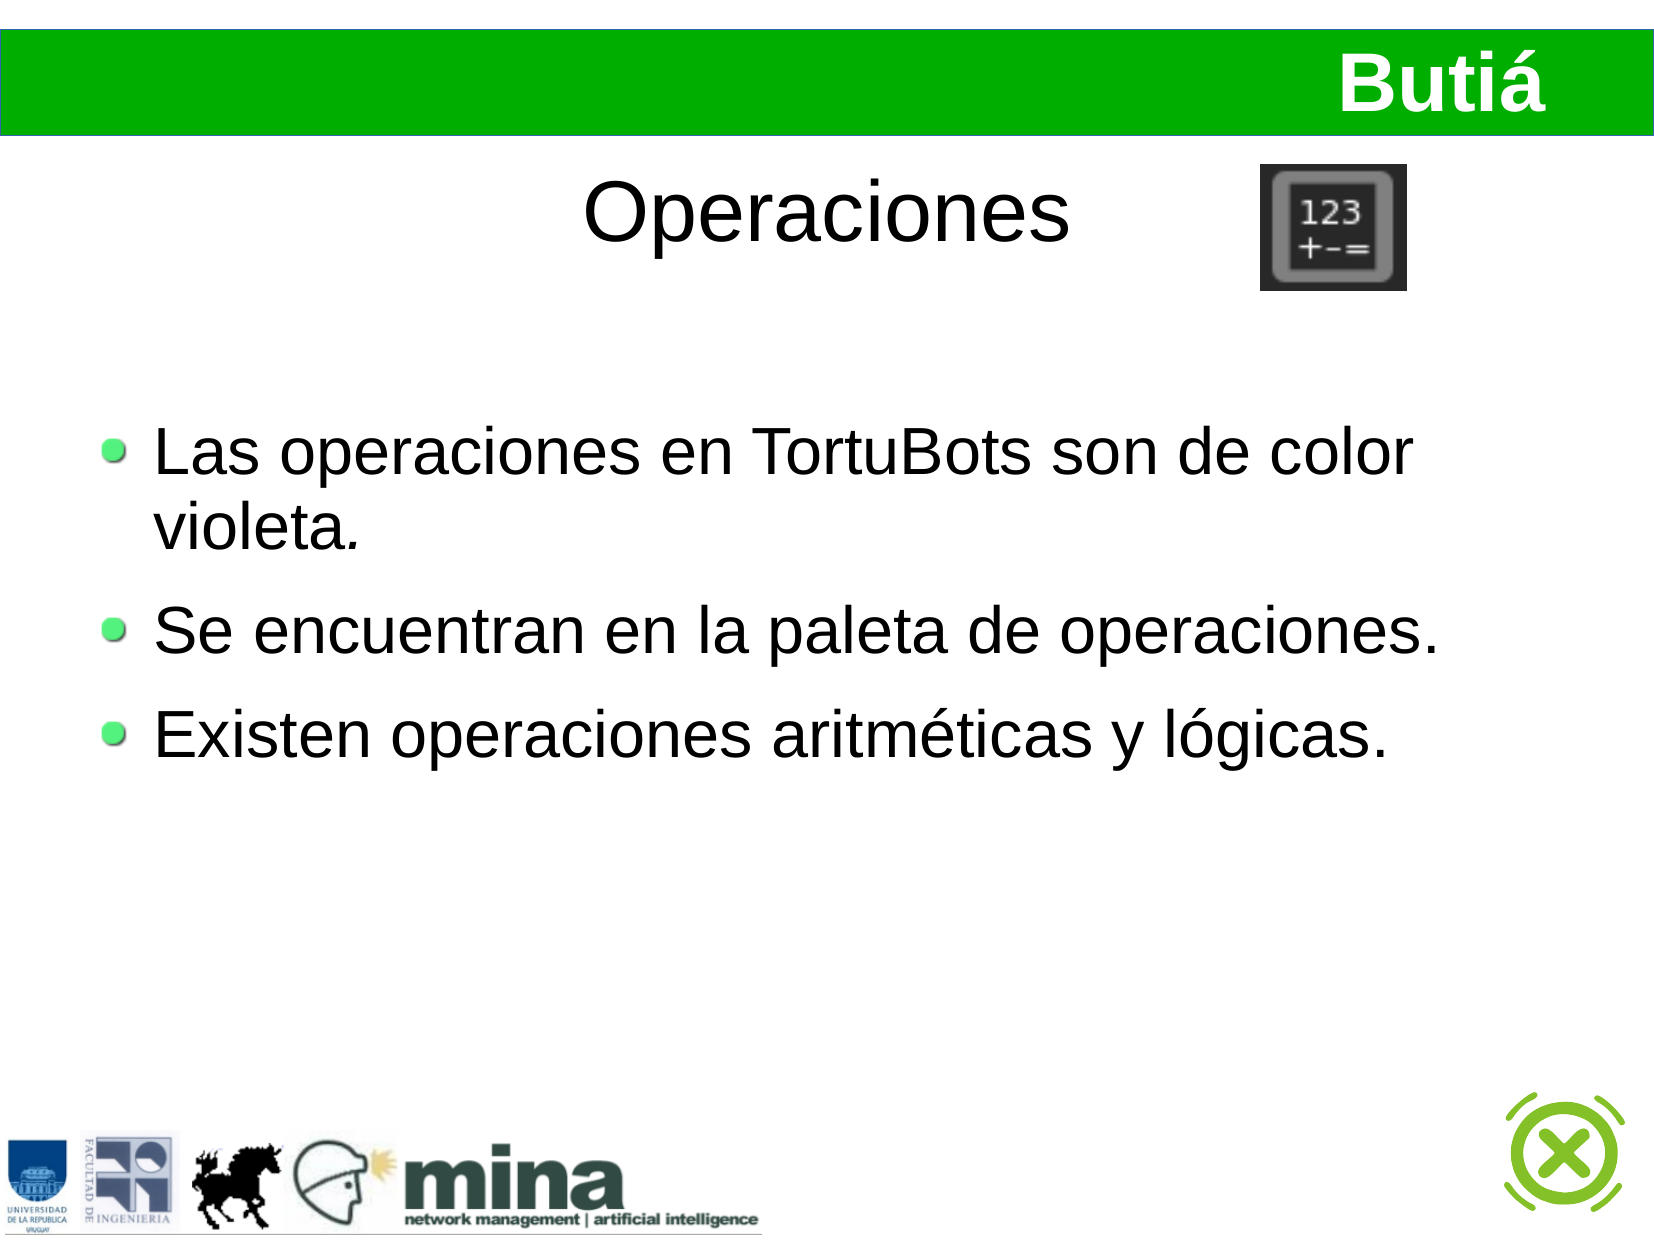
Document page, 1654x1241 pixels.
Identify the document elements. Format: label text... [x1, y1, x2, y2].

list Las operaciones en TortuBots son de color violeta. Se encuentran en la paleta de operaciones. Existen operaciones aritméticas y lógicas. [82, 414, 1571, 1241]
picture [5, 1130, 82, 1235]
picture [1571, 1092, 1625, 1212]
title Operaciones [82, 108, 1571, 316]
picture [1260, 164, 1407, 291]
